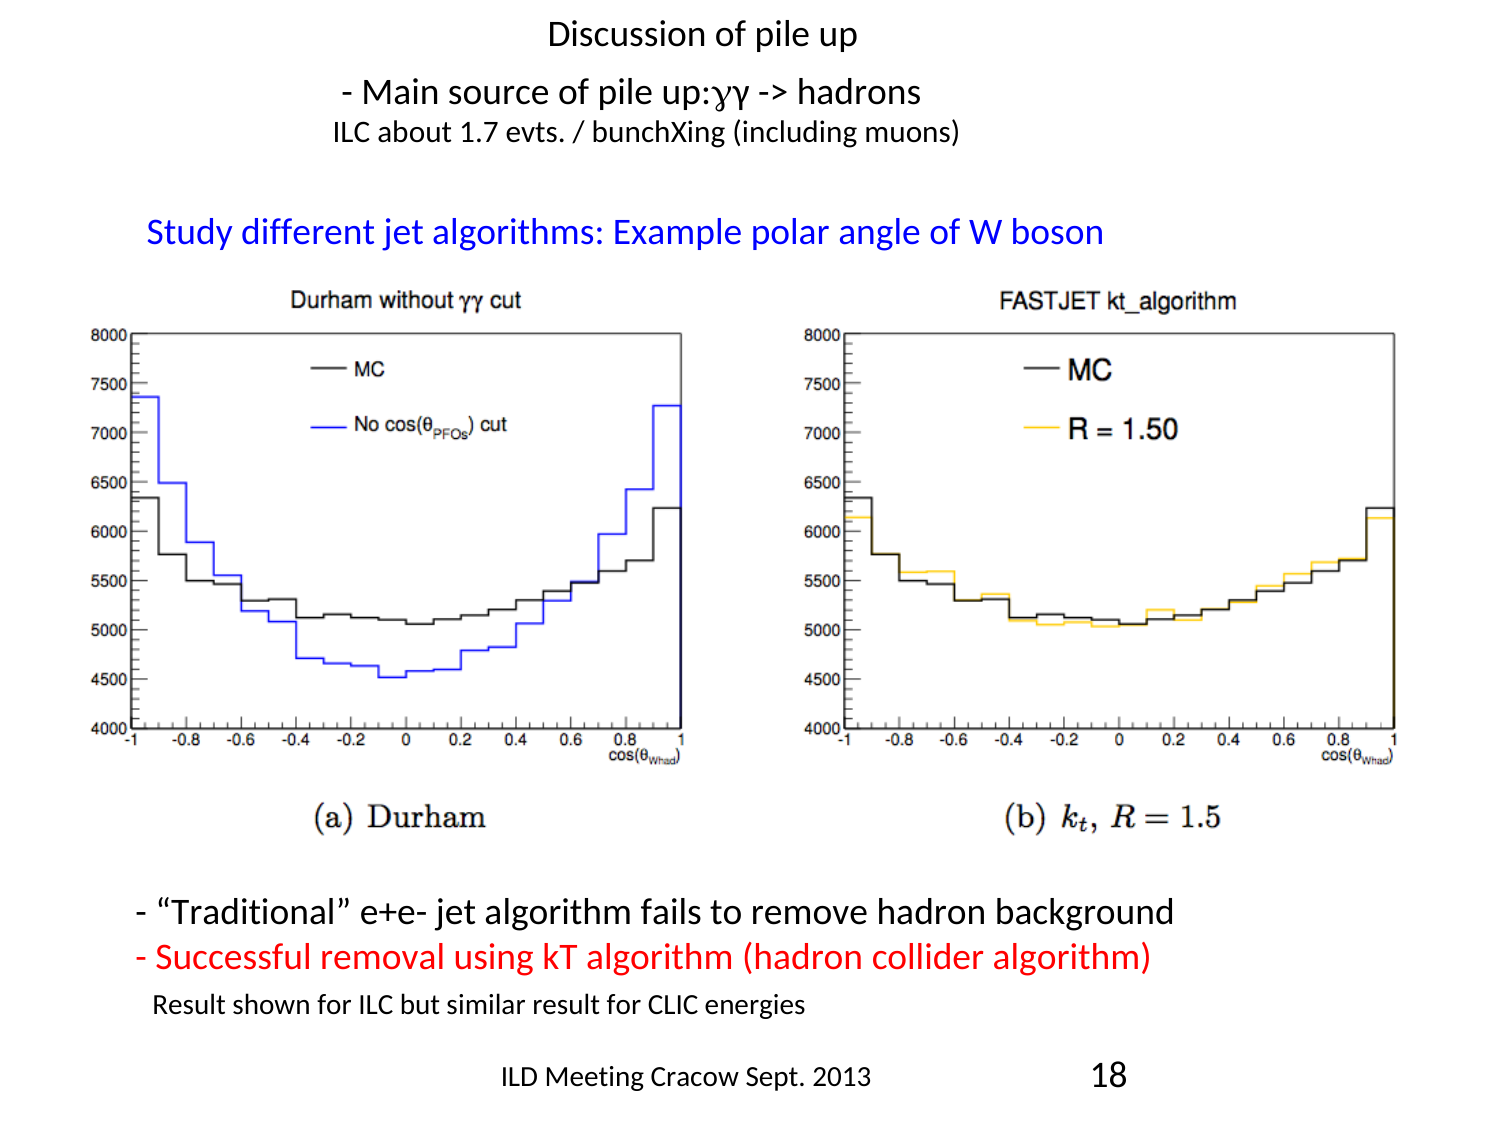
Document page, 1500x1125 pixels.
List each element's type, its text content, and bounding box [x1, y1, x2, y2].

text_box - “Traditional” e+e- jet algorithm fails to remove hadron background - Successful removal using kT algorithm (hadron collider algorithm) Result shown for ILC but similar result for CLIC energies [120, 880, 1191, 1031]
text_box - Main source of pile up:γγ -> hadrons ILC about 1.7 evts. / bunchXing (including muons) [318, 59, 976, 195]
text_box Study different jet algorithms: Example polar angle of W boson [131, 199, 1120, 259]
picture [14, 259, 1431, 867]
text_box Discussion of pile up [532, 2, 882, 59]
